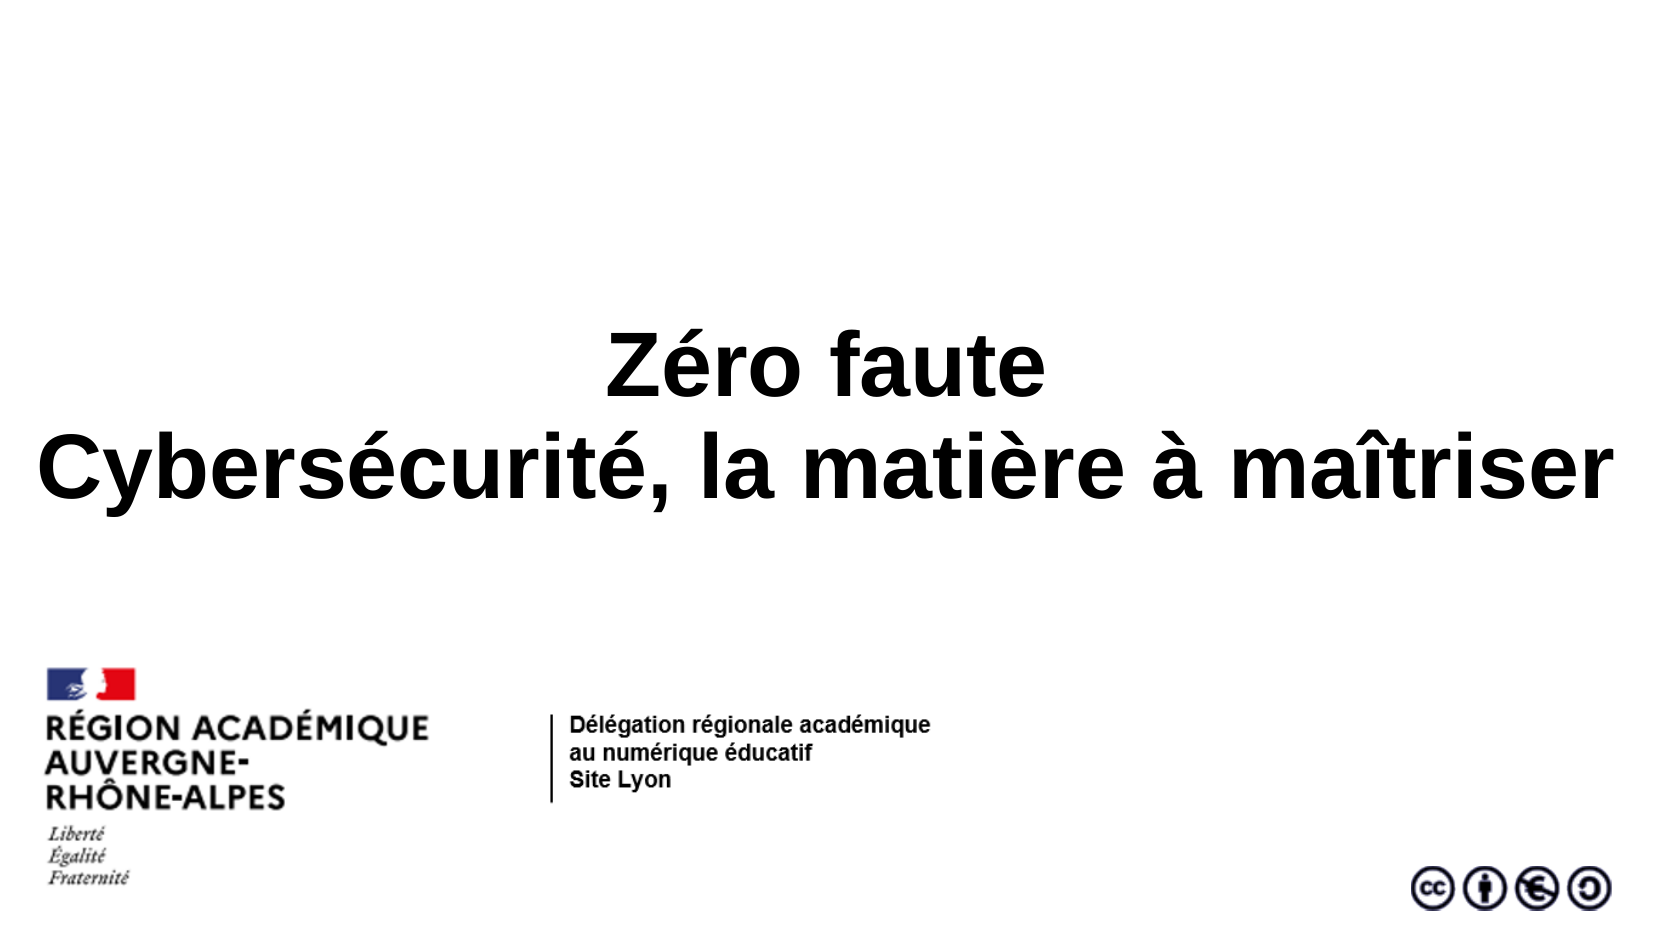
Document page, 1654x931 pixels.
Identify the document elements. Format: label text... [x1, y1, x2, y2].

picture [1410, 865, 1612, 911]
subtitle Zéro faute Cybersécurité, la matière à maîtriser [35, 217, 1619, 615]
picture [13, 649, 957, 920]
